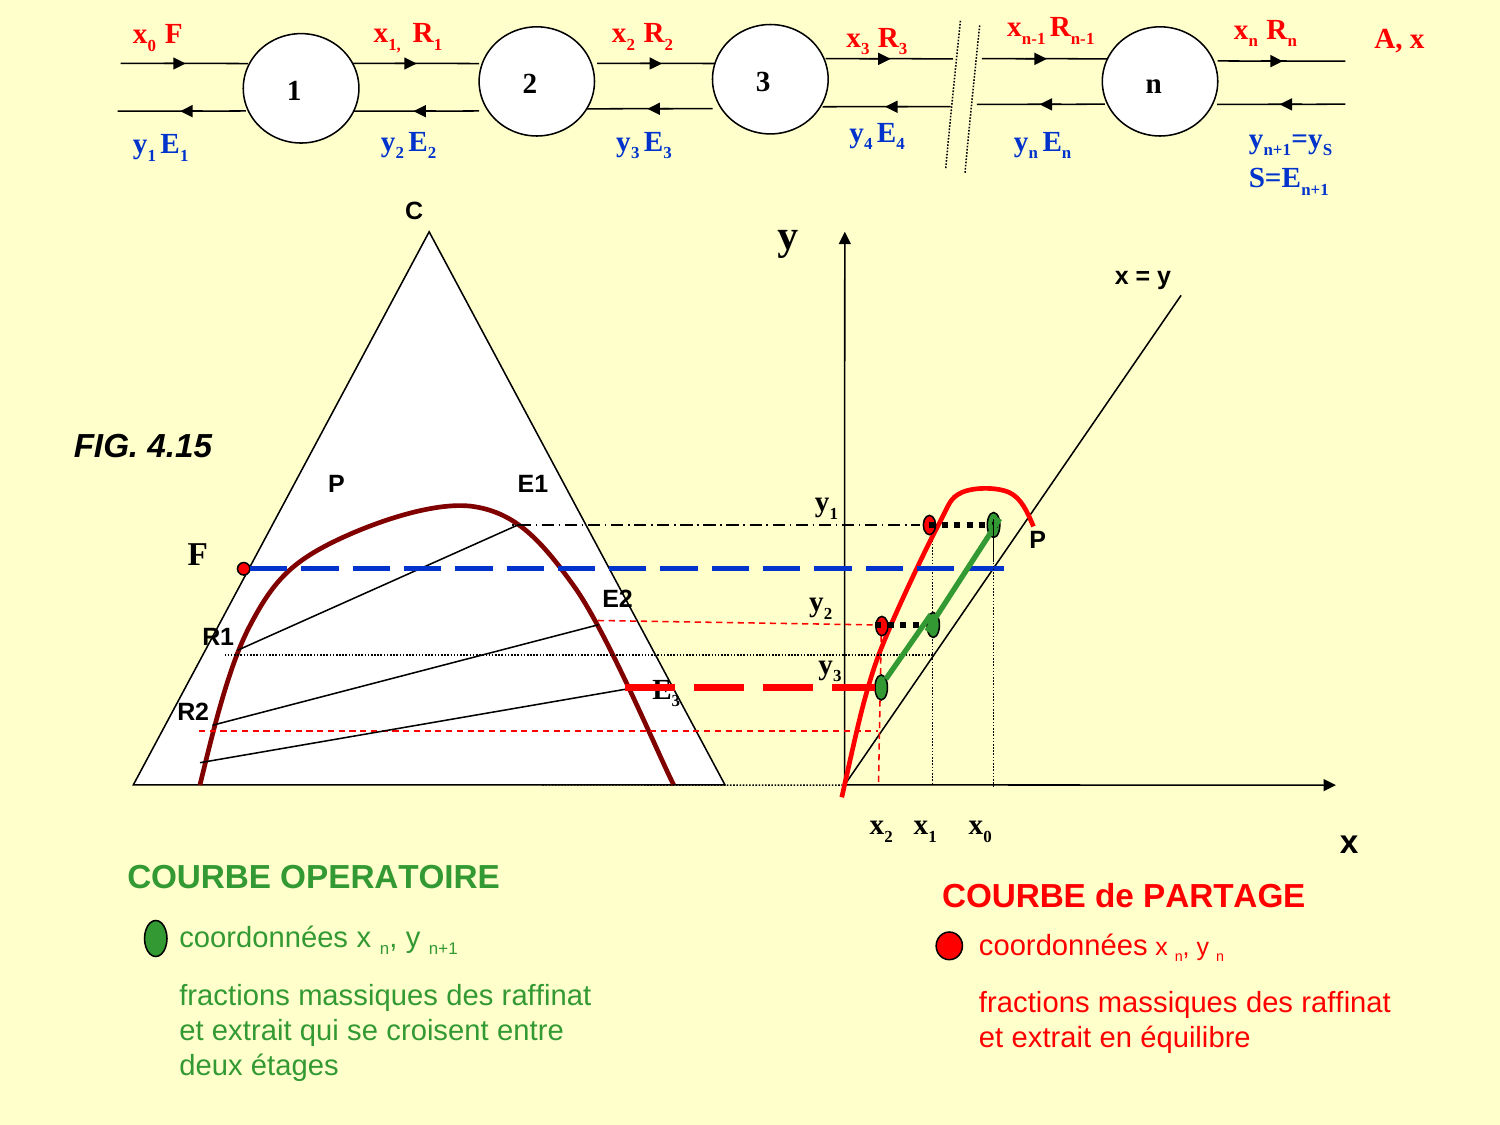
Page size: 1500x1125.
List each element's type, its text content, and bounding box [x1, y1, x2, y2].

text_box xn Rn [1219, 2, 1312, 58]
text_box [291, 527, 587, 703]
text_box y2 [794, 575, 864, 631]
text_box 2 [507, 56, 578, 112]
text_box C [390, 187, 494, 285]
text_box [243, 33, 359, 144]
text_box 3 [741, 54, 812, 109]
text_box [261, 508, 512, 625]
text_box P [313, 459, 391, 558]
text_box yn+1=yS S=En+1 [1234, 111, 1398, 223]
text_box x0 [969, 822, 973, 833]
text_box x2 [854, 797, 898, 854]
text_box n [1130, 56, 1201, 112]
text_box x0 [969, 797, 1024, 854]
text_box R2 [162, 687, 266, 785]
text_box [225, 285, 613, 612]
text_box [928, 619, 940, 638]
text_box yn En [999, 114, 1101, 169]
text_box E3 [637, 662, 701, 718]
text_box [712, 24, 829, 134]
text_box [266, 691, 670, 785]
text_box [144, 920, 164, 957]
text_box R1 [187, 612, 291, 711]
text_box coordonnées x n, y n+1 fractions massiques des raffinat et extrait qui se croisent entre deux étages [164, 910, 626, 1090]
text_box F [172, 524, 248, 581]
text_box FIG. 4.15 [58, 416, 263, 472]
text_box [479, 26, 595, 137]
text_box x0 F [118, 7, 264, 63]
text_box x1, R1 [358, 5, 465, 62]
text_box [987, 512, 999, 531]
text_box y4 E4 [834, 105, 936, 164]
text_box coordonnées x n, y n fractions massiques des raffinat et extrait en équilibre [964, 918, 1425, 1061]
text_box P [1014, 515, 1072, 614]
text_box y [762, 200, 813, 266]
text_box y1 E1 [118, 117, 220, 174]
text_box 1 [272, 63, 342, 119]
text_box [1102, 26, 1218, 137]
text_box [936, 932, 963, 960]
text_box COURBE OPERATOIRE [112, 847, 550, 903]
text_box x [1325, 812, 1401, 876]
text_box x = y [1100, 251, 1195, 350]
text_box x3 R3 [831, 10, 943, 66]
text_box [876, 616, 888, 636]
text_box E1 [502, 459, 597, 505]
text_box [646, 718, 725, 785]
text_box [266, 629, 625, 750]
text_box [133, 731, 162, 785]
text_box E2 [587, 574, 691, 673]
text_box y1 [799, 474, 870, 531]
text_box y3 [803, 637, 873, 693]
text_box x2 R2 [597, 5, 703, 62]
text_box y2 E2 [366, 114, 468, 159]
text_box y3 E3 [601, 114, 703, 153]
text_box COURBE de PARTAGE [927, 866, 1365, 939]
text_box [923, 515, 936, 535]
text_box [994, 525, 1000, 538]
text_box A, x [1359, 11, 1454, 76]
text_box xn-1 Rn-1 [992, 0, 1132, 56]
text_box x1 [898, 797, 969, 854]
text_box [625, 673, 637, 684]
text_box [875, 674, 888, 700]
